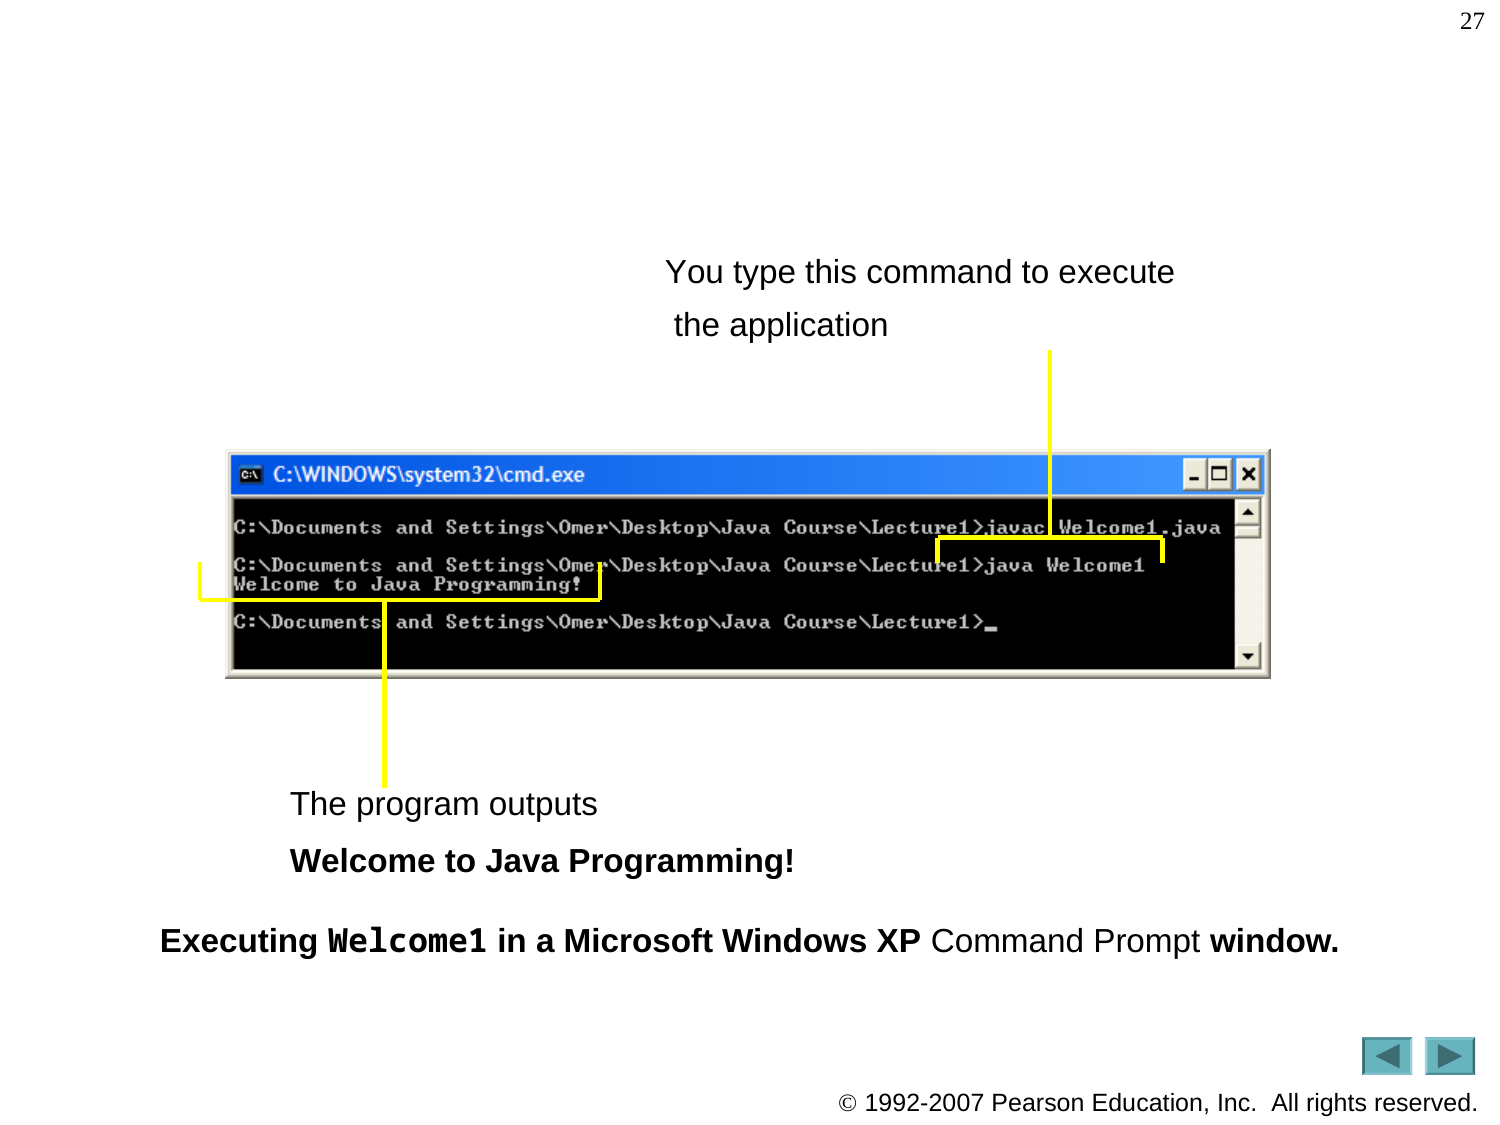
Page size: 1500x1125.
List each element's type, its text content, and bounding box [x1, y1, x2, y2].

picture [225, 602, 382, 679]
text_box You type this command to execute the application [650, 187, 1251, 350]
text_box The program outputs Welcome to Java Programming! [274, 787, 901, 886]
title Executing Welcome1 in a Microsoft Windows XP Command Prompt window. [37, 899, 1463, 988]
picture [225, 449, 1271, 679]
